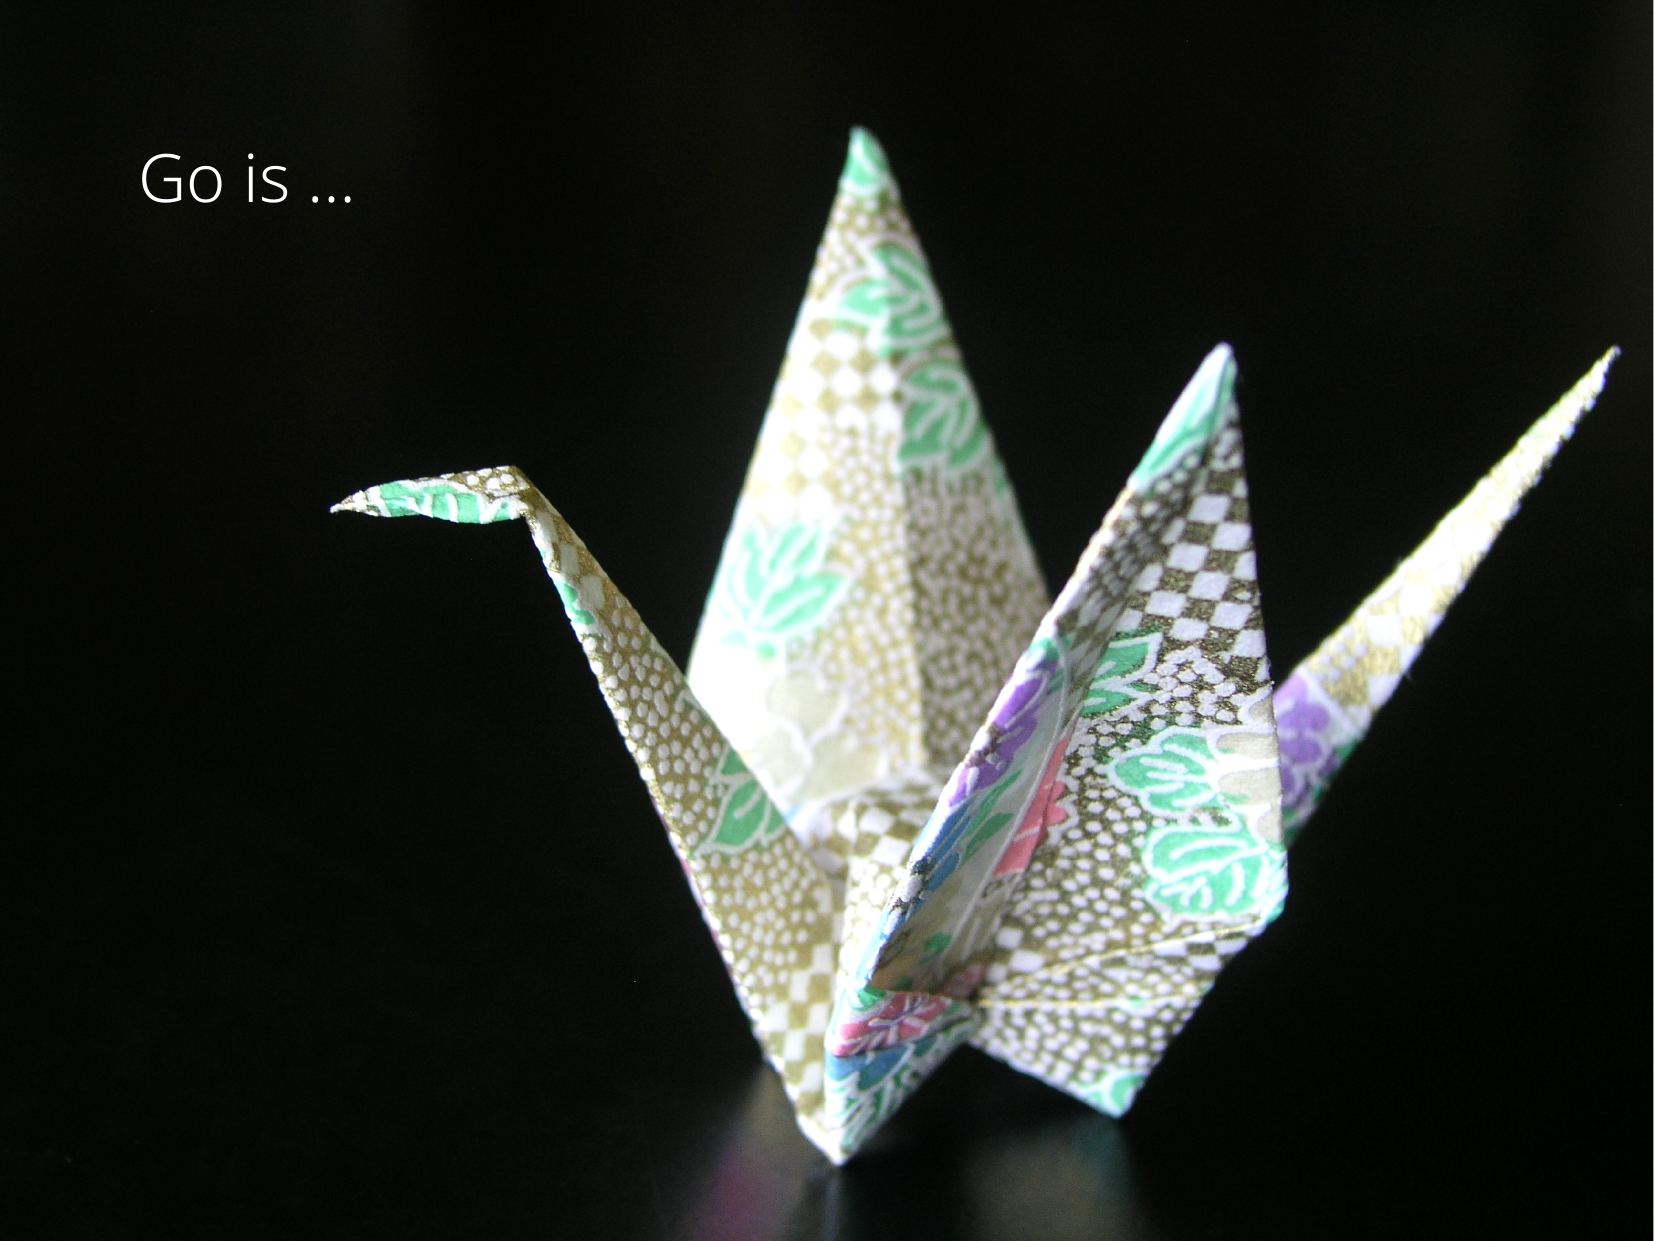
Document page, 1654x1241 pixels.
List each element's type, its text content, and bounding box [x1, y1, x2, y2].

text_box Go is … [124, 124, 377, 226]
picture [0, 0, 1654, 1241]
